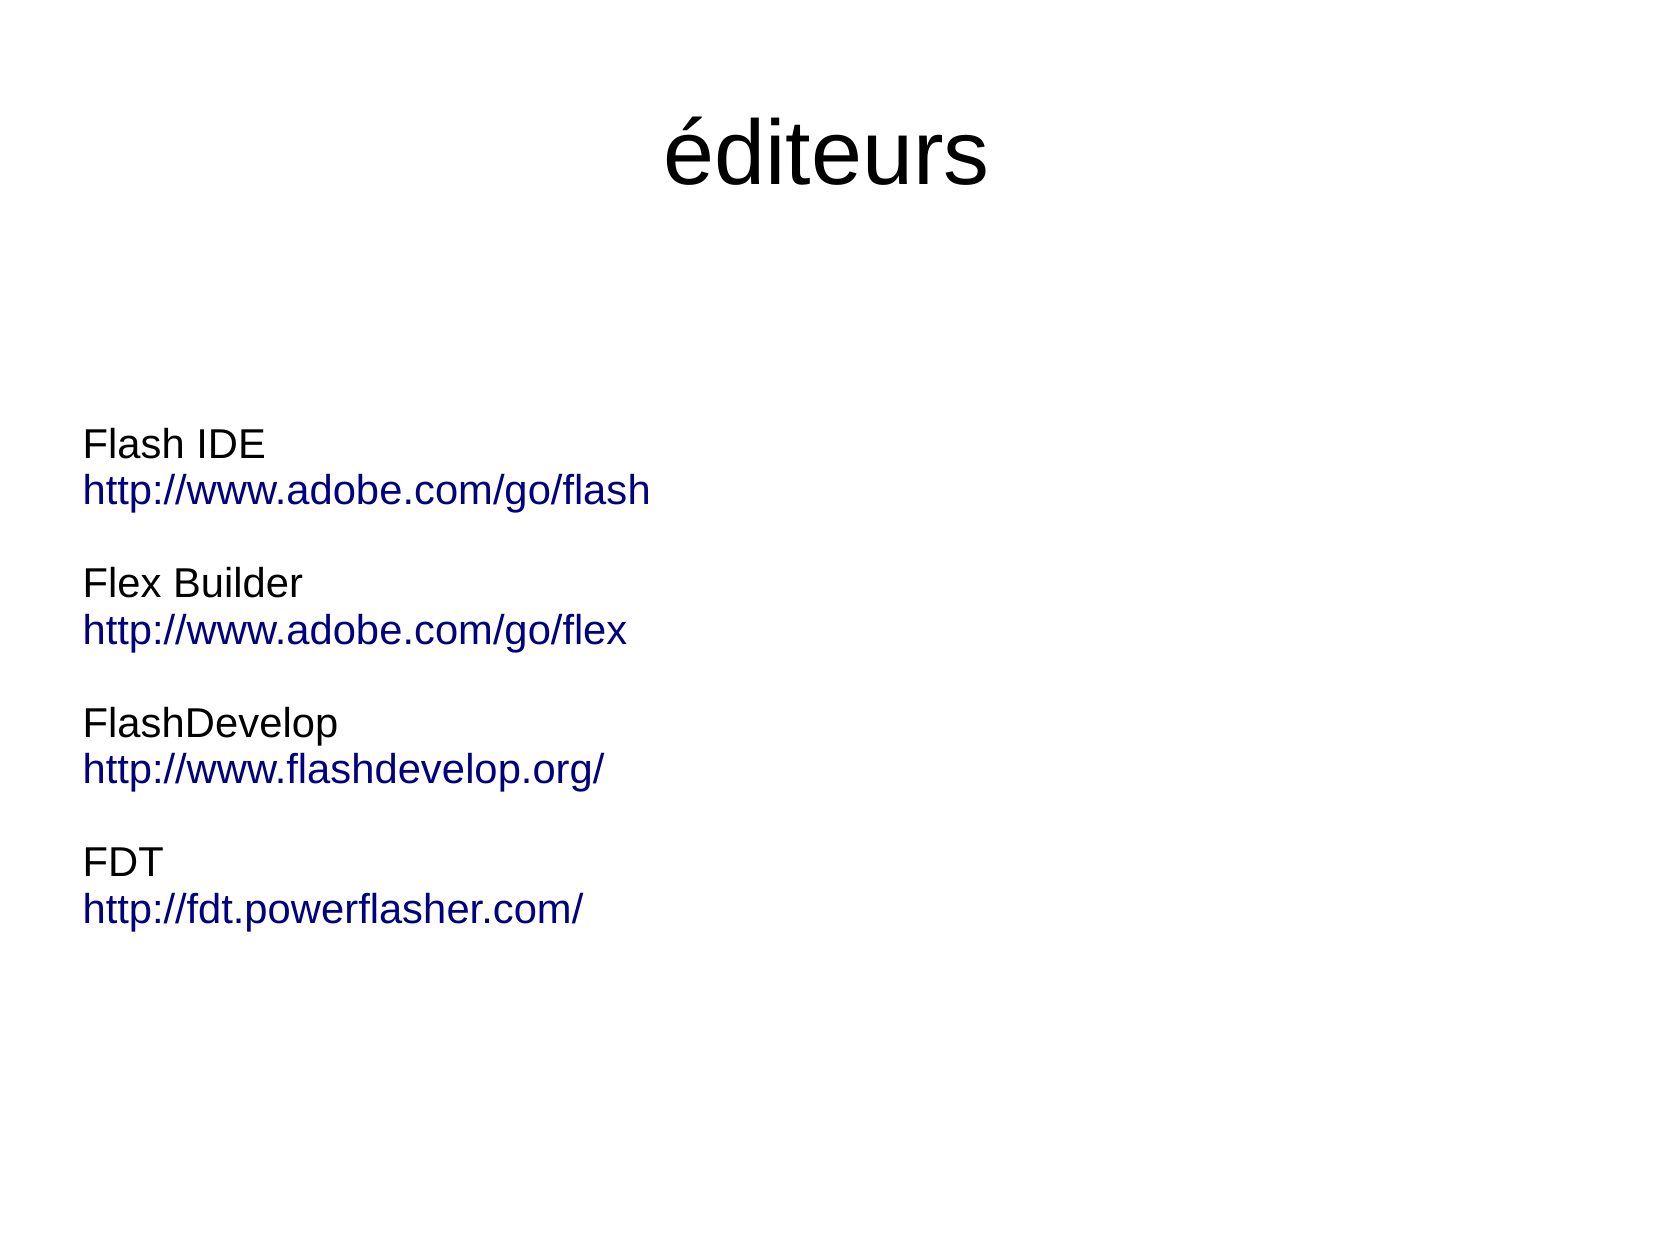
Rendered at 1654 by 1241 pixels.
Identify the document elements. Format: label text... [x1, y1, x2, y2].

subtitle Flash IDE http://www.adobe.com/go/flash Flex Builder http://www.adobe.com/go/flex FlashDevelop http://www.flashdevelop.org/ FDT http://fdt.powerflasher.com/ [82, 297, 1571, 1102]
title éditeurs [82, 49, 1571, 257]
